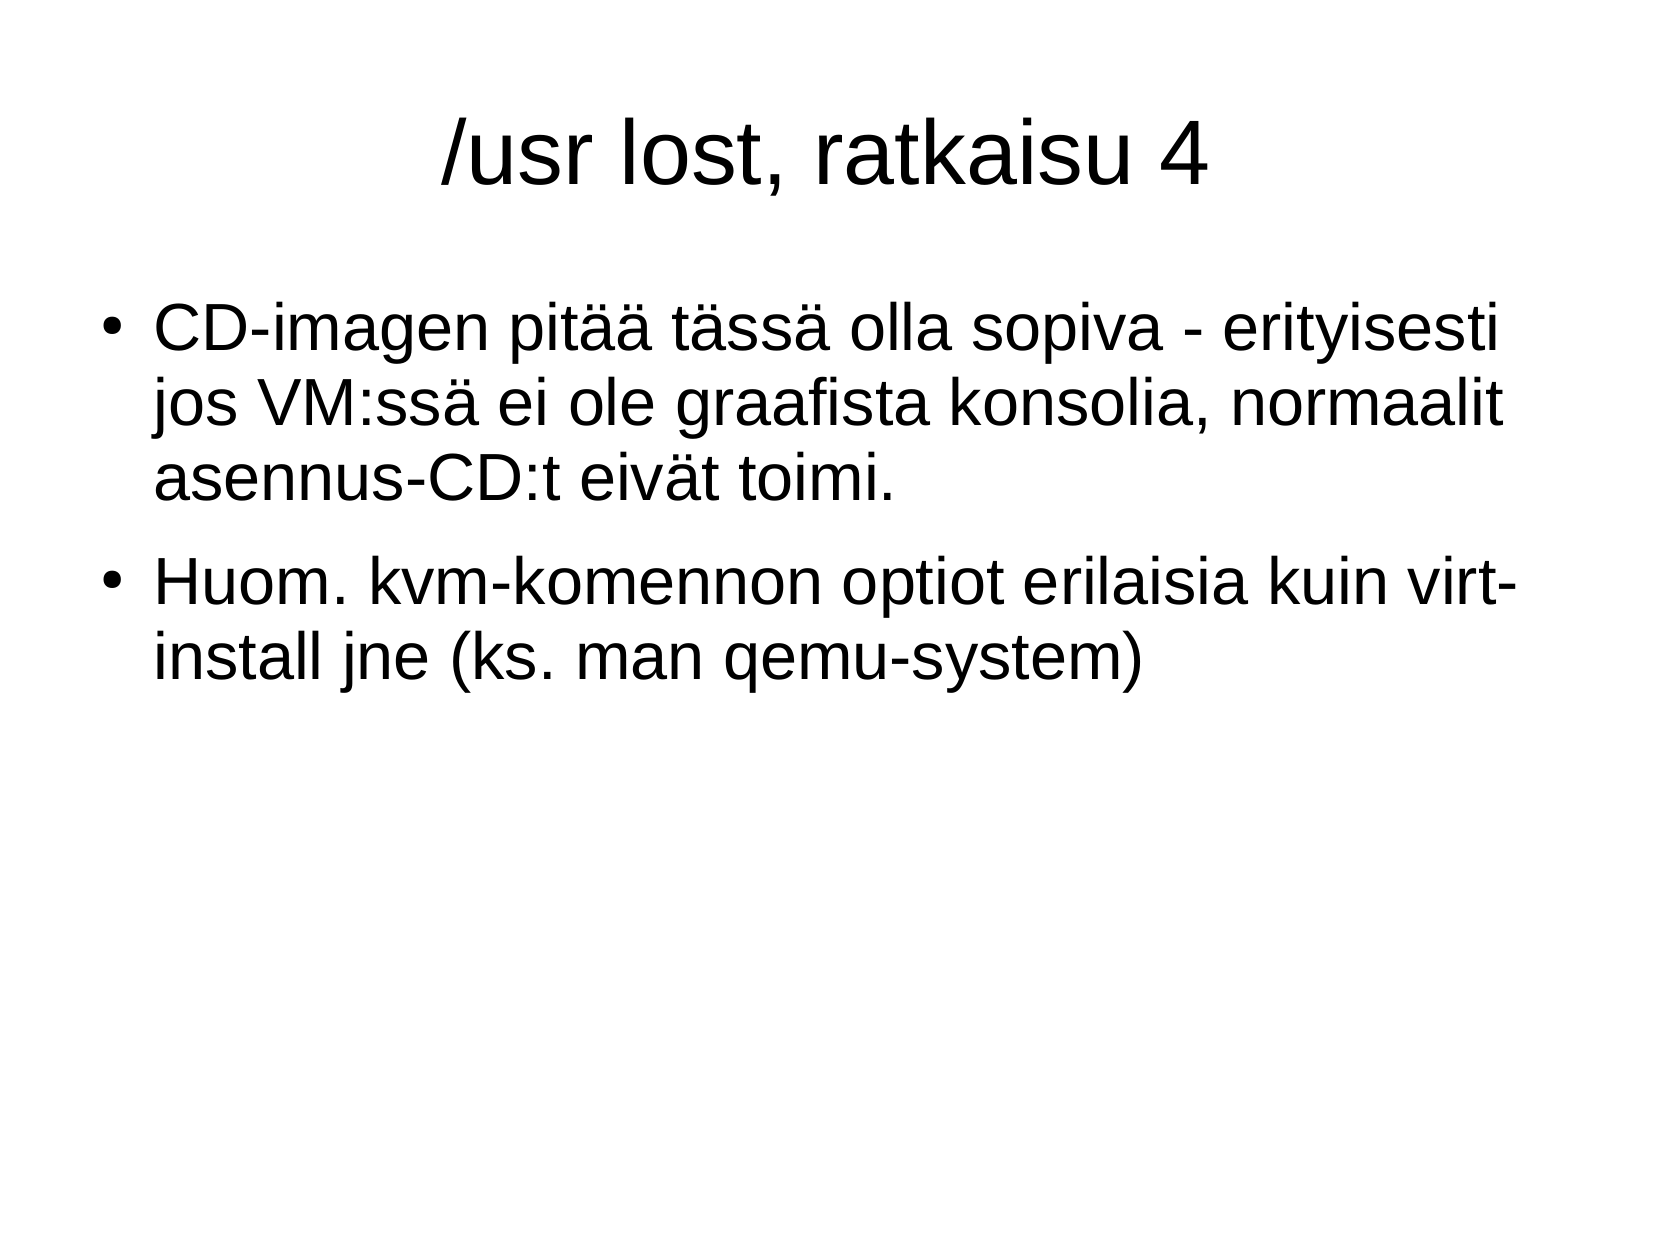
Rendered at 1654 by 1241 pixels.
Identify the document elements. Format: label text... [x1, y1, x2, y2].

title /usr lost, ratkaisu 4 [82, 49, 1571, 257]
list CD-imagen pitää tässä olla sopiva - erityisesti jos VM:ssä ei ole graafista konsolia, normaalit asennus-CD:t eivät toimi. Huom. kvm-komennon optiot erilaisia kuin virt-install jne (ks. man qemu-system) [82, 290, 1571, 1010]
